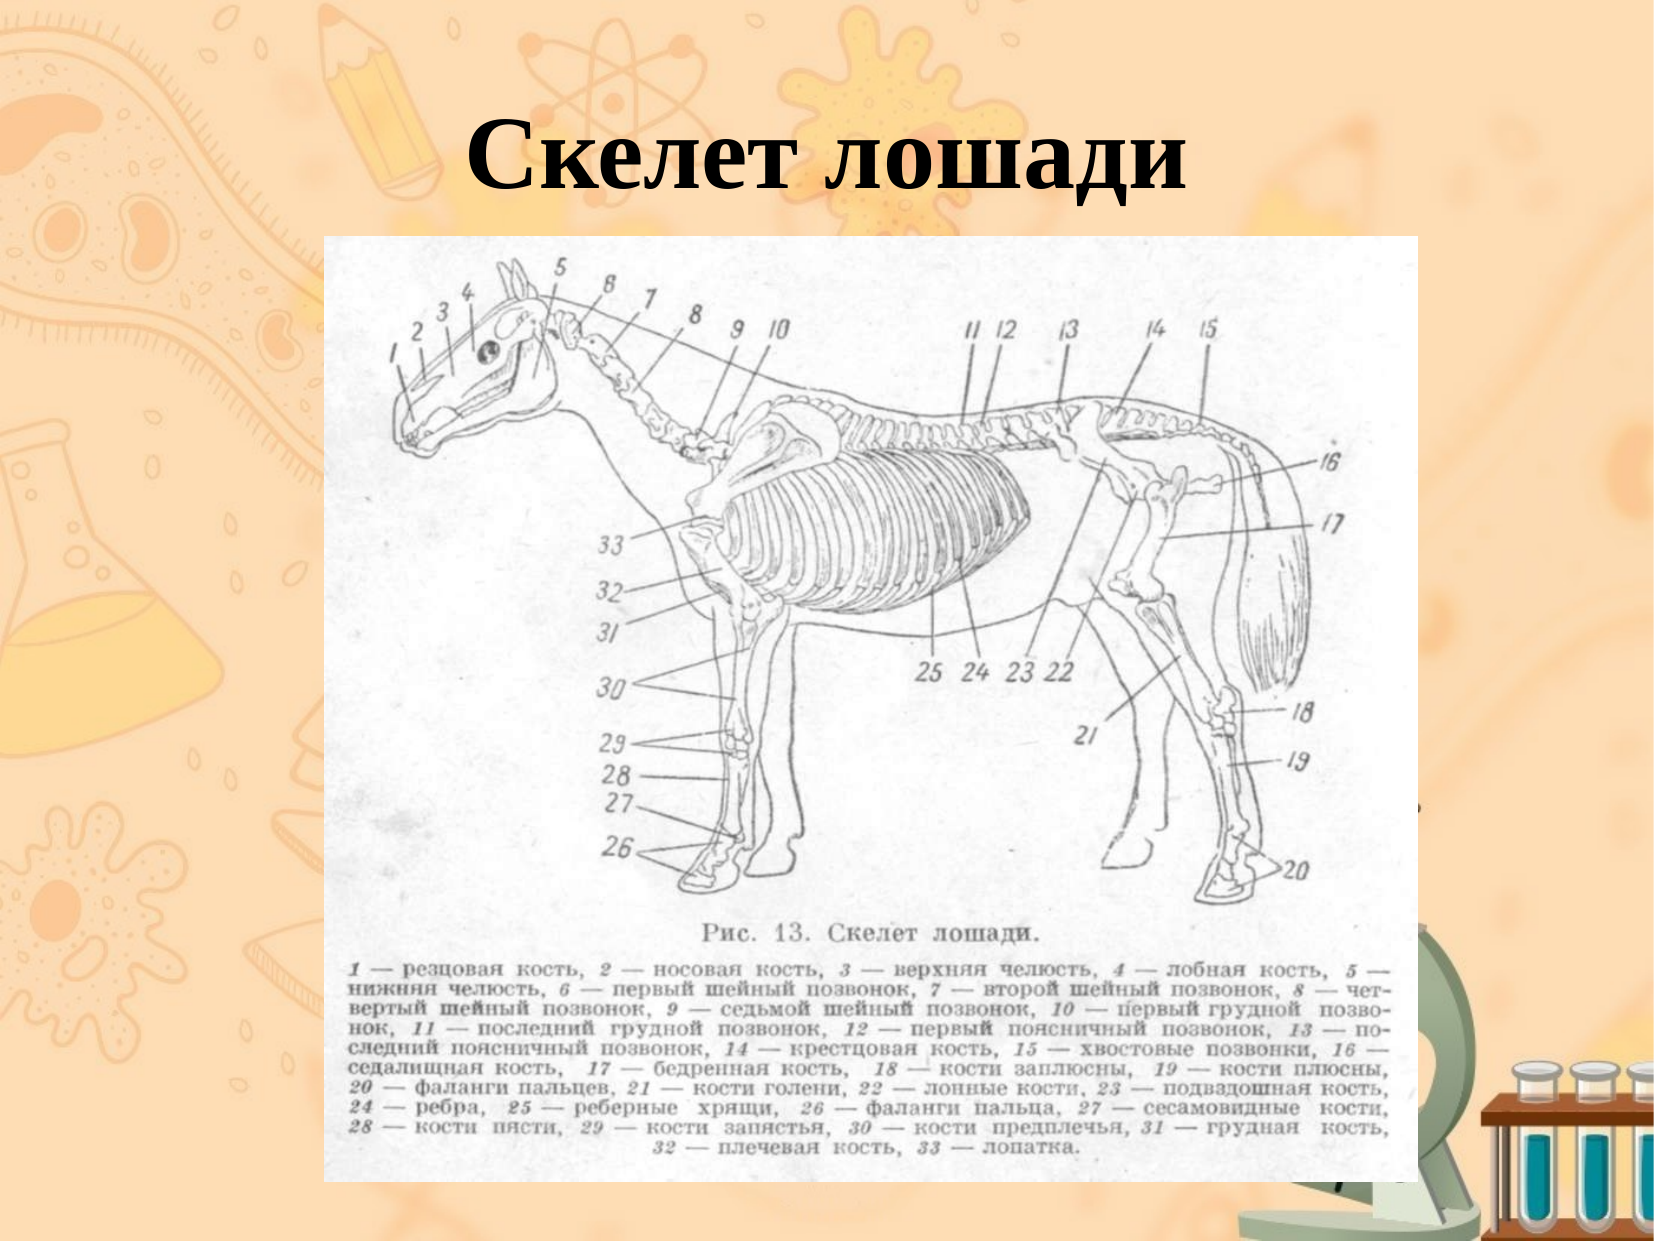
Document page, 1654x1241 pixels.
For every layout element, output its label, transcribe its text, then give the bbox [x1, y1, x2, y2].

title Скелет лошади [82, 49, 1571, 257]
picture [0, 0, 1654, 1241]
